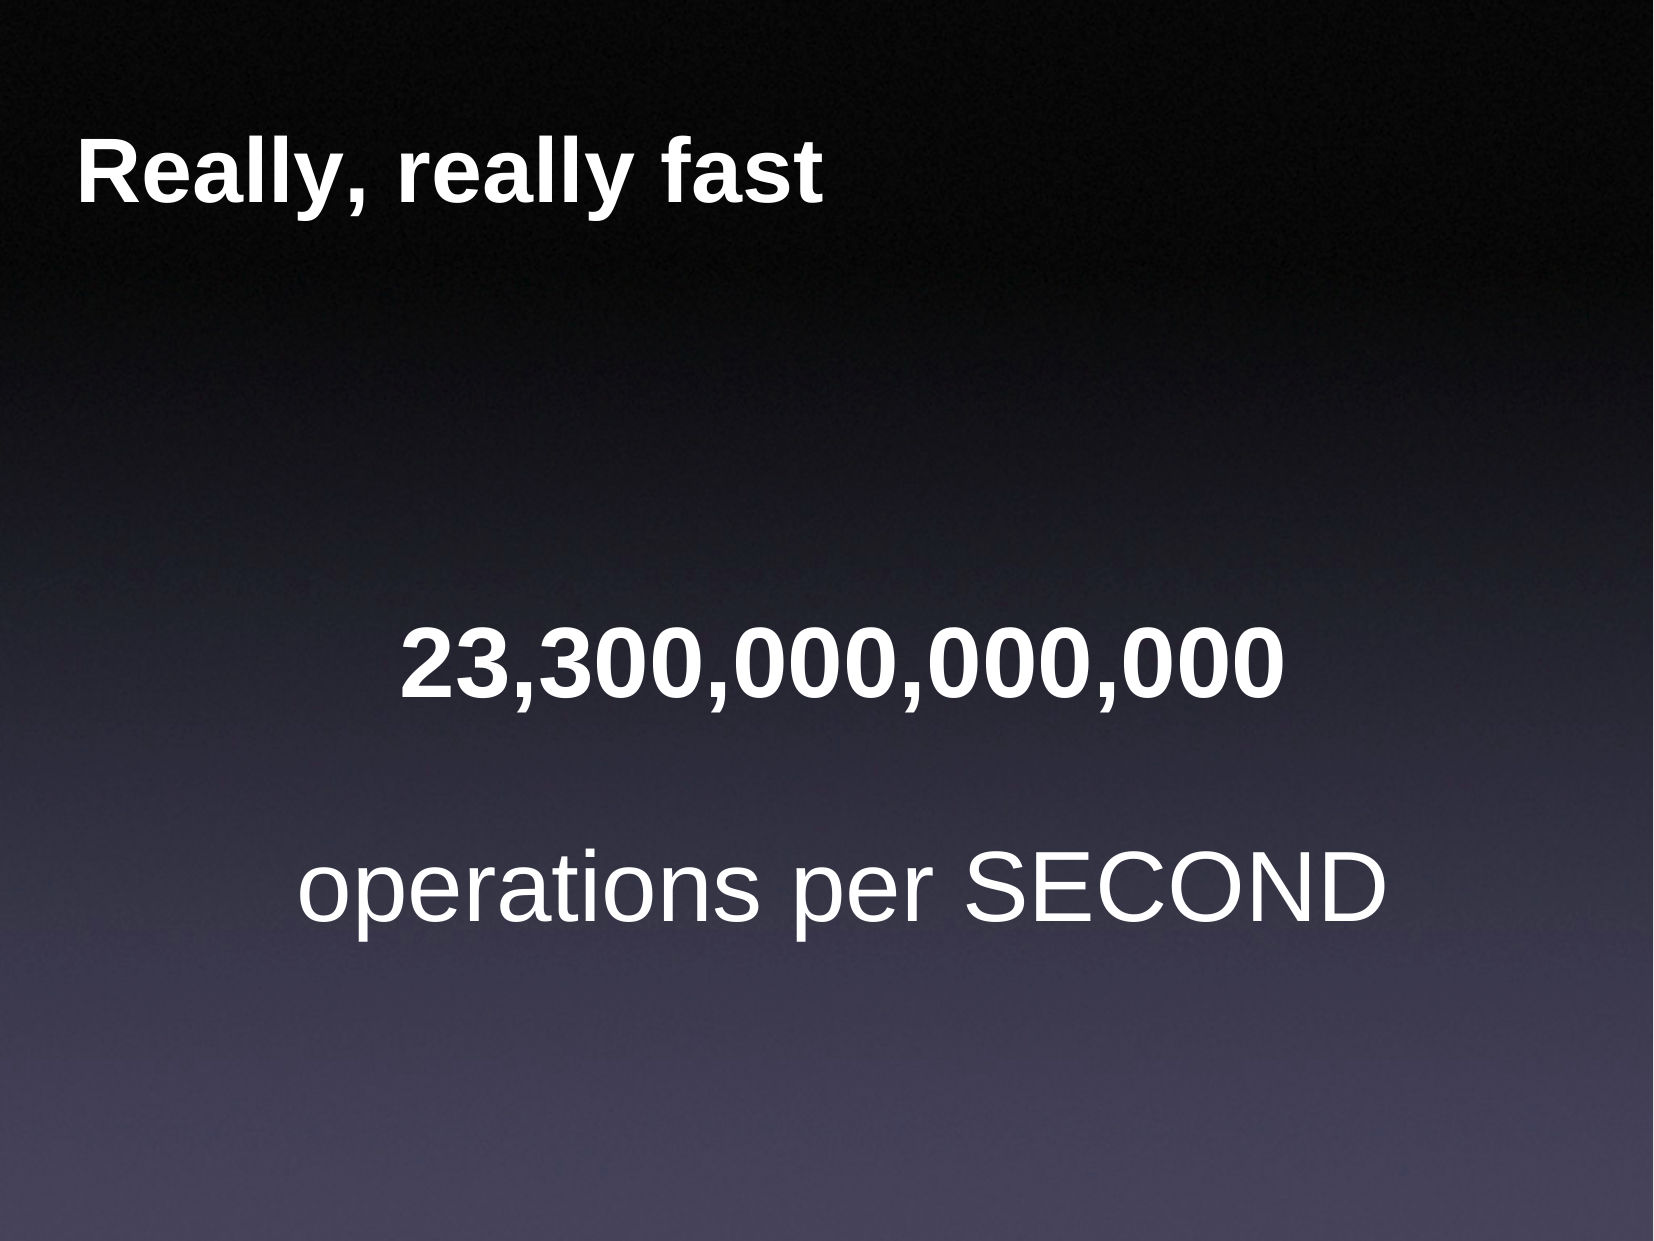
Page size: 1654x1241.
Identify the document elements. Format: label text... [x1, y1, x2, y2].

title Really, really fast [75, 75, 1563, 268]
picture [0, 0, 1654, 1241]
text_box 23,300,000,000,000 operations per SECOND [187, 600, 1501, 951]
